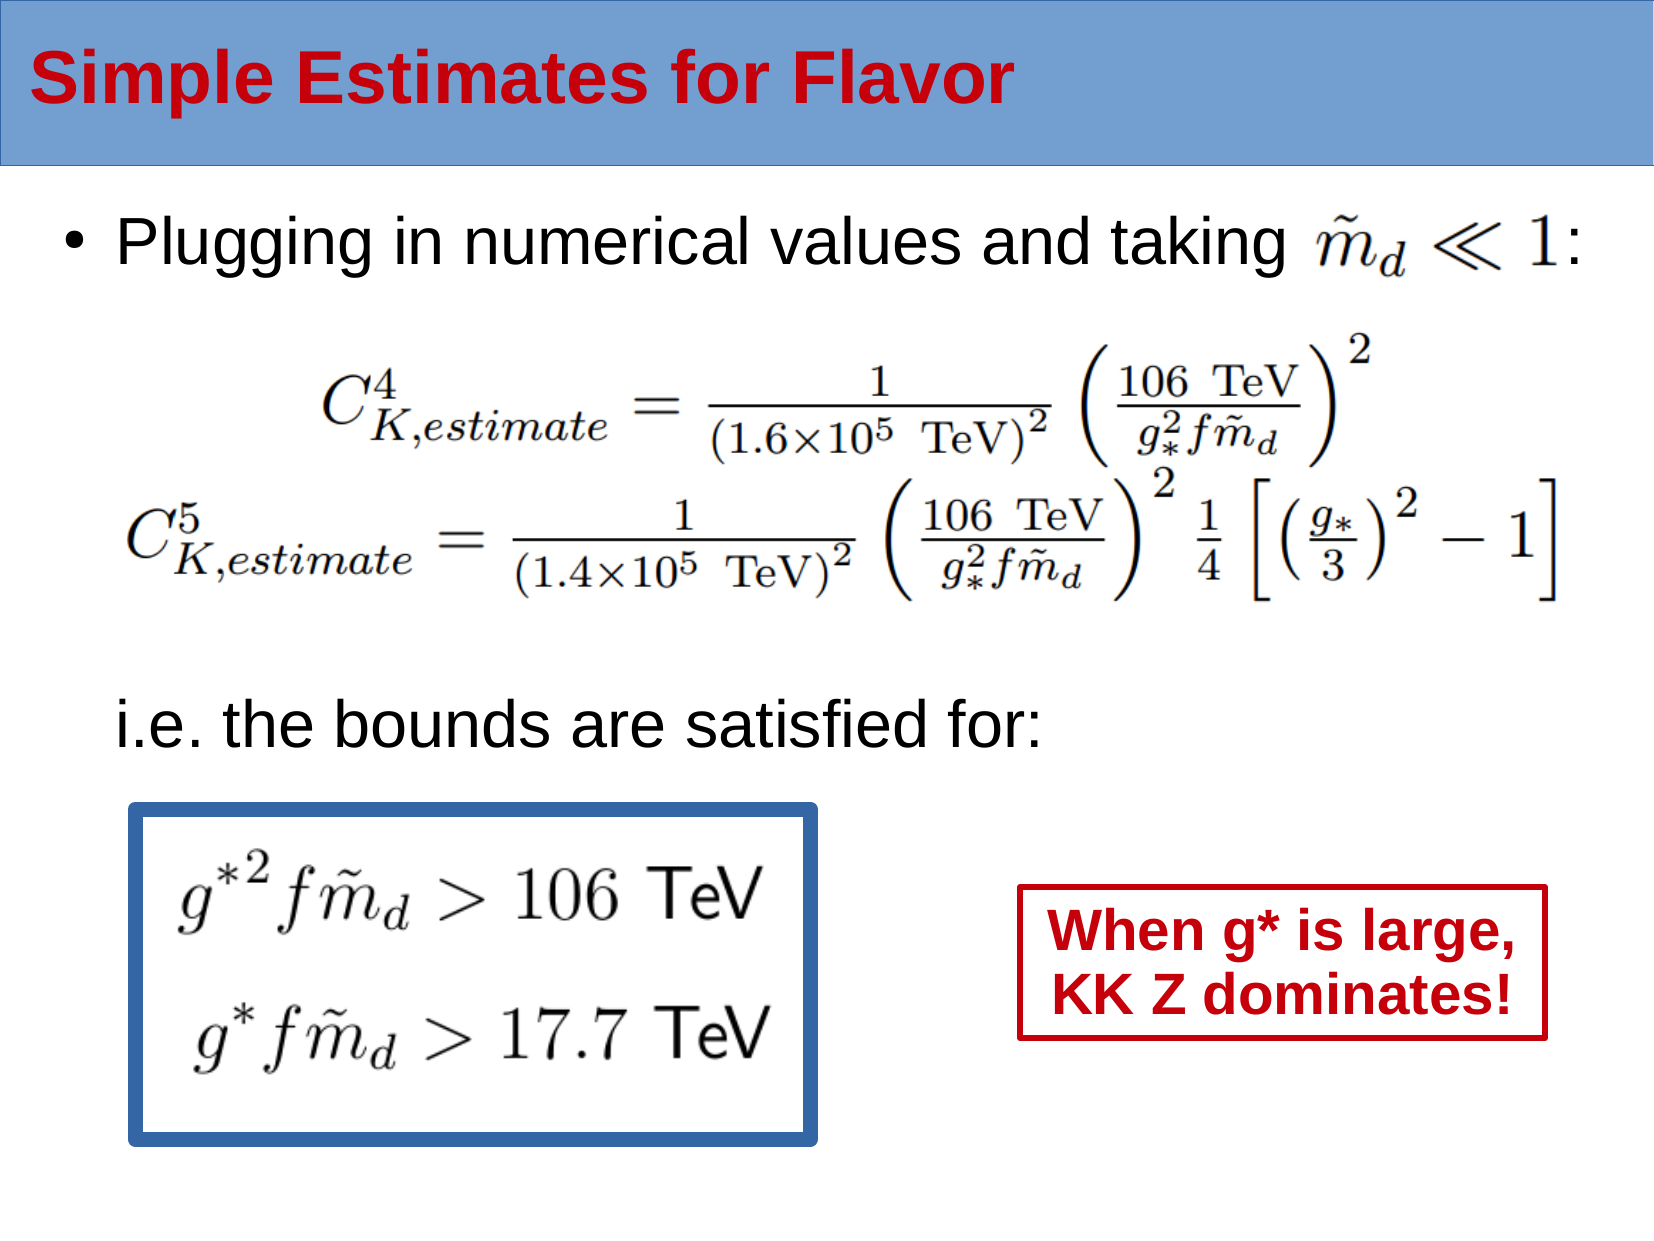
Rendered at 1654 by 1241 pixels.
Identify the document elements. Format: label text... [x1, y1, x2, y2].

list Plugging in numerical values and taking : i.e. the bounds are satisfied for: [143, 817, 803, 1105]
list Plugging in numerical values and taking : i.e. the bounds are satisfied for: [45, 204, 1636, 1105]
text_box When g* is large, KK Z dominates! [1020, 886, 1546, 1039]
title Simple Estimates for Flavor [0, 13, 1501, 141]
picture [176, 983, 786, 1089]
text_box [0, 0, 1654, 166]
picture [62, 302, 1584, 631]
picture [150, 838, 789, 964]
